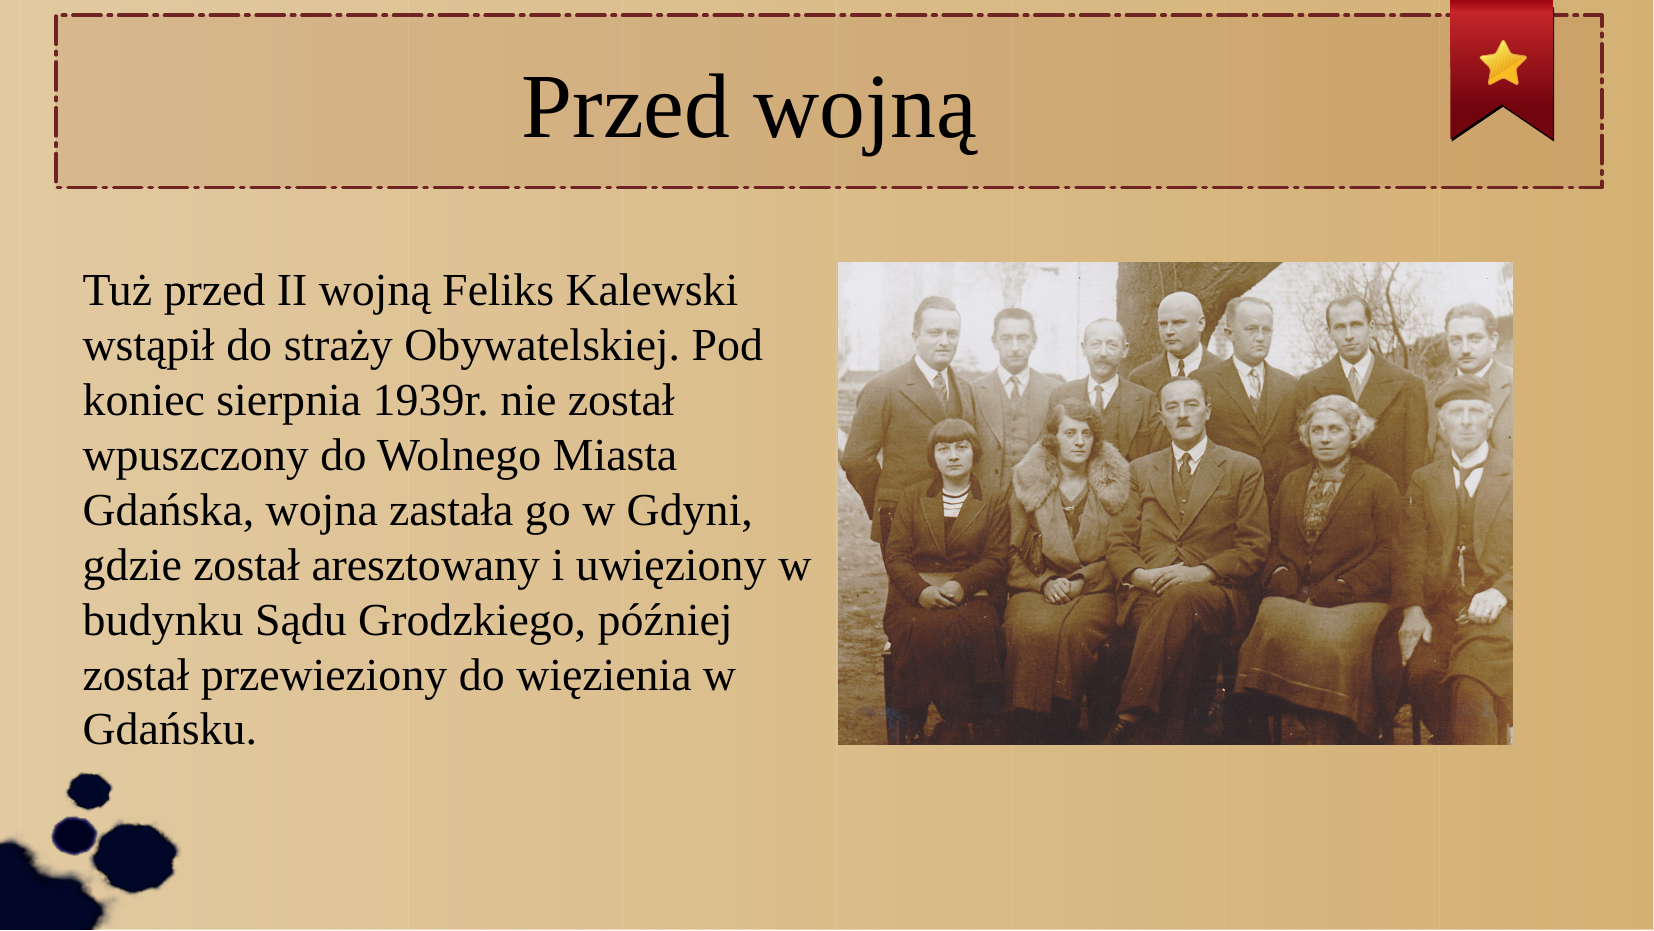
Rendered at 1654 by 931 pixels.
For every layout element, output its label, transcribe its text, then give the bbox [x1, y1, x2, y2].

picture [1476, 35, 1531, 90]
picture [838, 262, 1513, 745]
title Przed wojną [59, 11, 1441, 189]
list Tuż przed II wojną Feliks Kalewski wstąpił do straży Obywatelskiej. Pod koniec sierpnia 1939r. nie został wpuszczony do Wolnego Miasta Gdańska, wojna zastała go w Gdyni, gdzie został aresztowany i uwięziony w budynku Sądu Grodzkiego, później został przewieziony do więzienia w Gdańsku. [82, 259, 815, 800]
